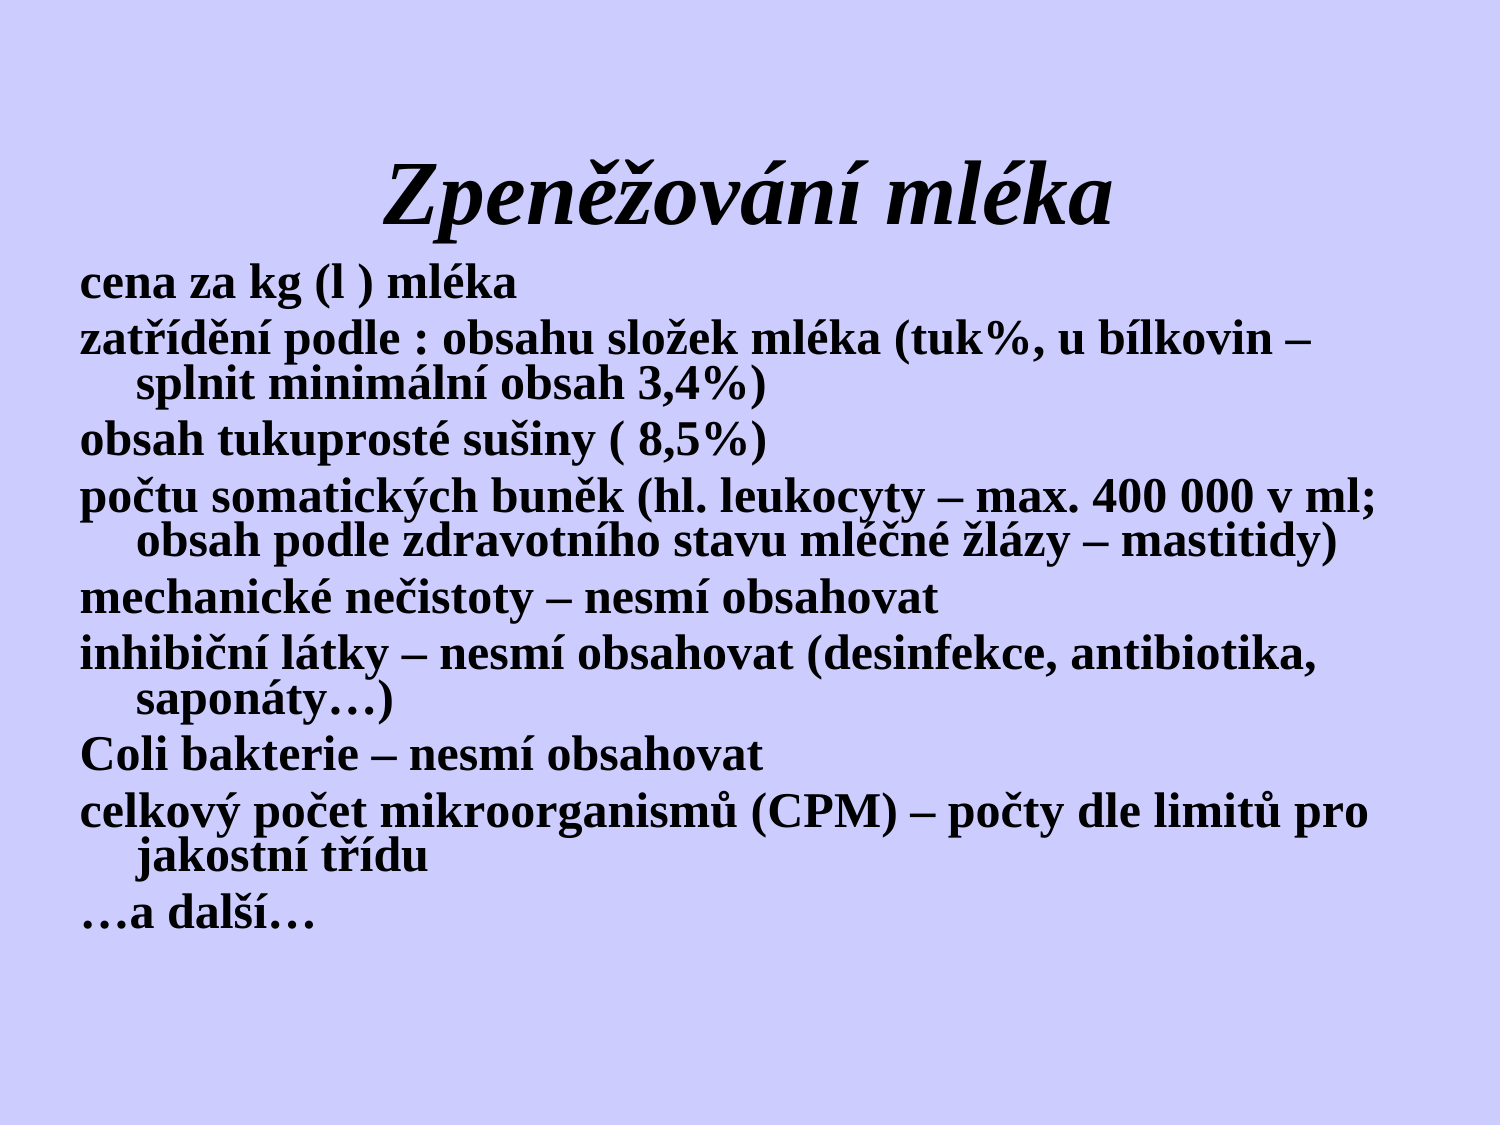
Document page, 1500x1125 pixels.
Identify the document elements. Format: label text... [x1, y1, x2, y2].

list cena za kg (l ) mléka zatřídění podle : obsahu složek mléka (tuk%, u bílkovin – splnit minimální obsah 3,4%) obsah tukuprosté sušiny ( 8,5%) počtu somatických buněk (hl. leukocyty – max. 400 000 v ml; obsah podle zdravotního stavu mléčné žlázy – mastitidy) mechanické nečistoty – nesmí obsahovat inhibiční látky – nesmí obsahovat (desinfekce, antibiotika, saponáty…) Coli bakterie – nesmí obsahovat celkový počet mikroorganismů (CPM) – počty dle limitů pro jakostní třídu …a další… [64, 255, 1436, 1083]
title Zpeněžování mléka [112, 99, 1388, 255]
